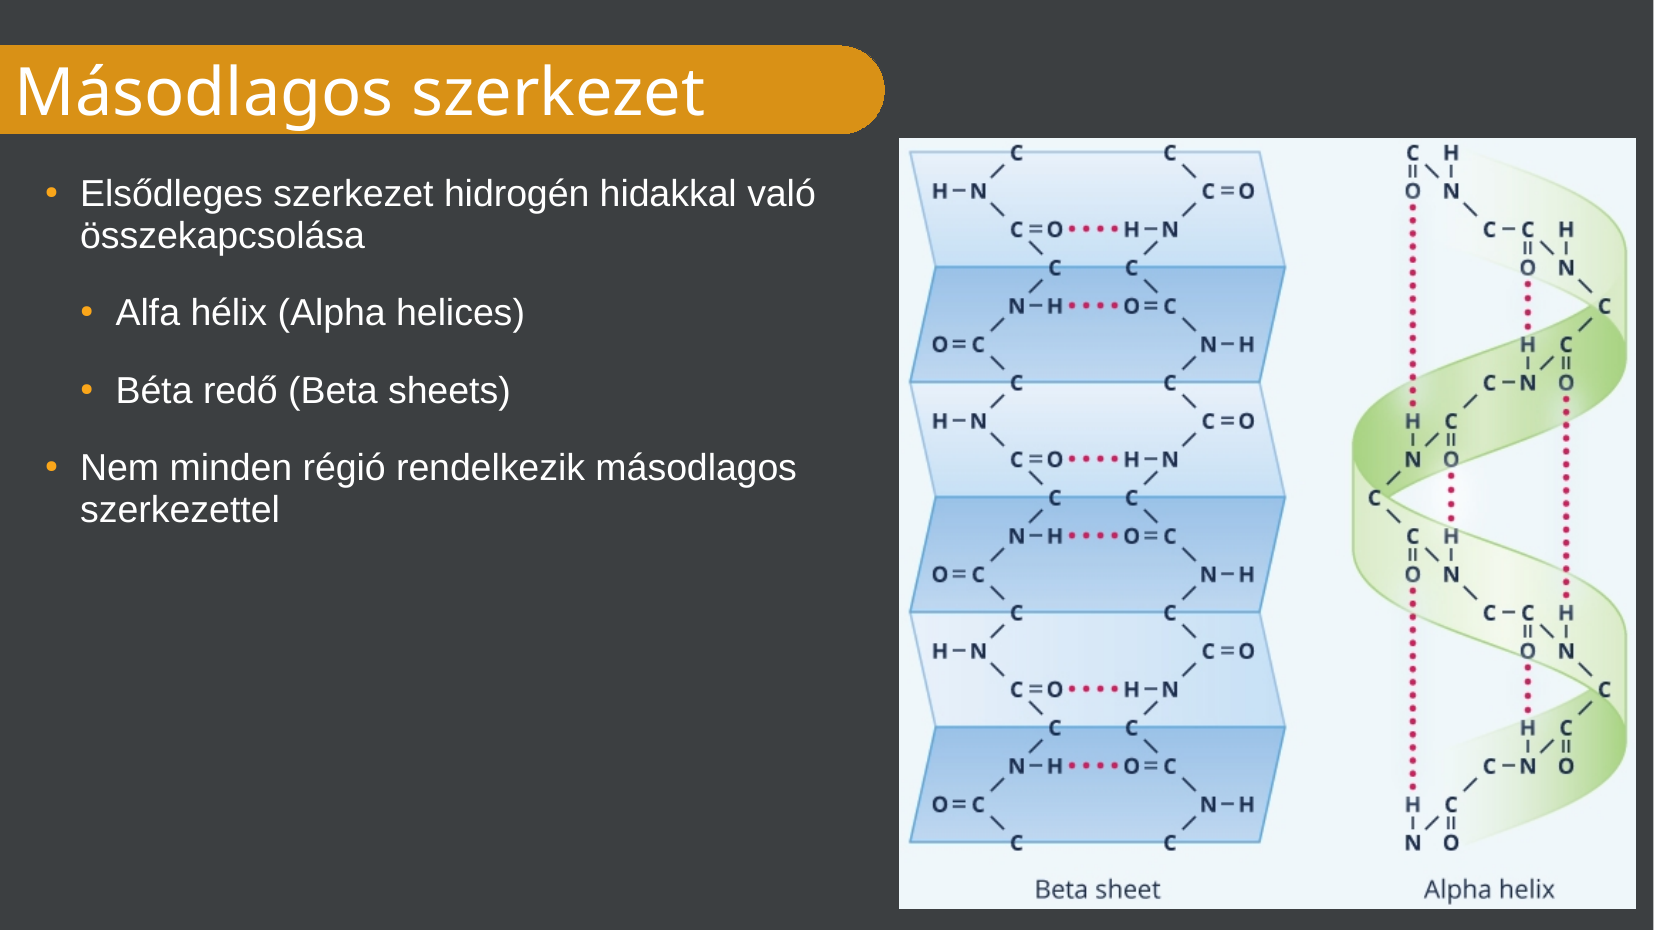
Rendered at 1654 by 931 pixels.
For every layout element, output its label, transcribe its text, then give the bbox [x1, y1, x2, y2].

text_box Elsődleges szerkezet hidrogén hidakkal való összekapcsolása Alfa hélix (Alpha helices) Béta redő (Beta sheets) Nem minden régió rendelkezik másodlagos szerkezettel [30, 165, 886, 886]
text_box Másodlagos szerkezet [0, 45, 841, 135]
text_box [0, 44, 886, 135]
picture [899, 138, 1636, 909]
